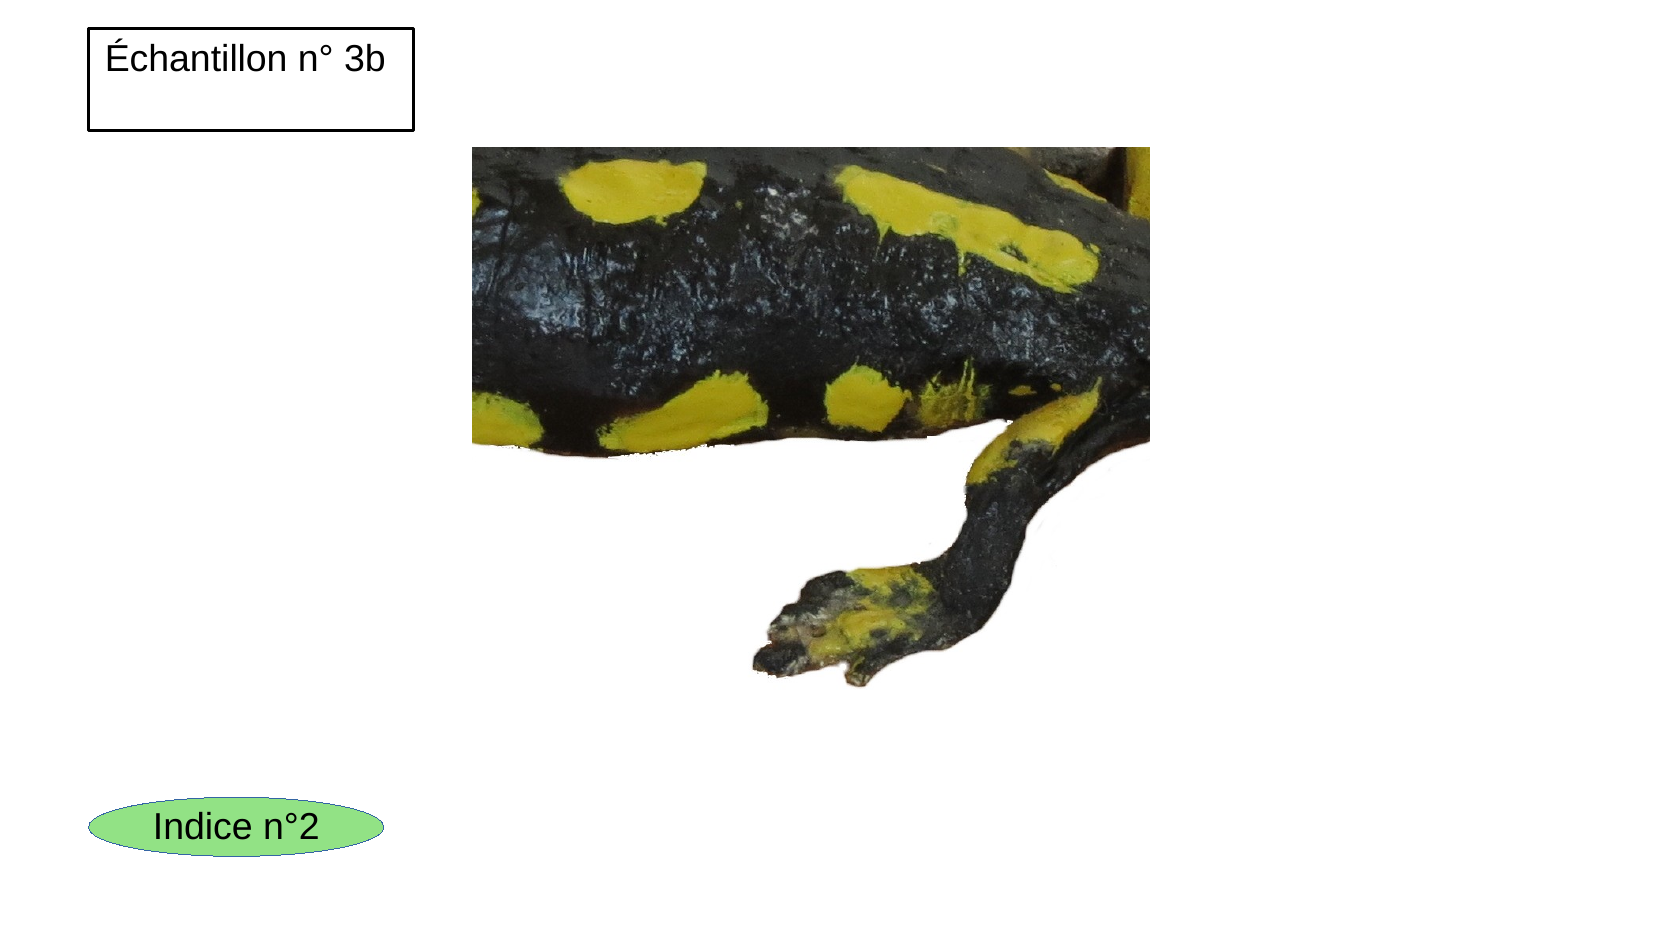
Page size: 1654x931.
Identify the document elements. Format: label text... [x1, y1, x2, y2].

text_box Échantillon n° 3b [88, 28, 414, 131]
text_box Indice n°2 [88, 797, 384, 857]
picture [472, 147, 1150, 754]
